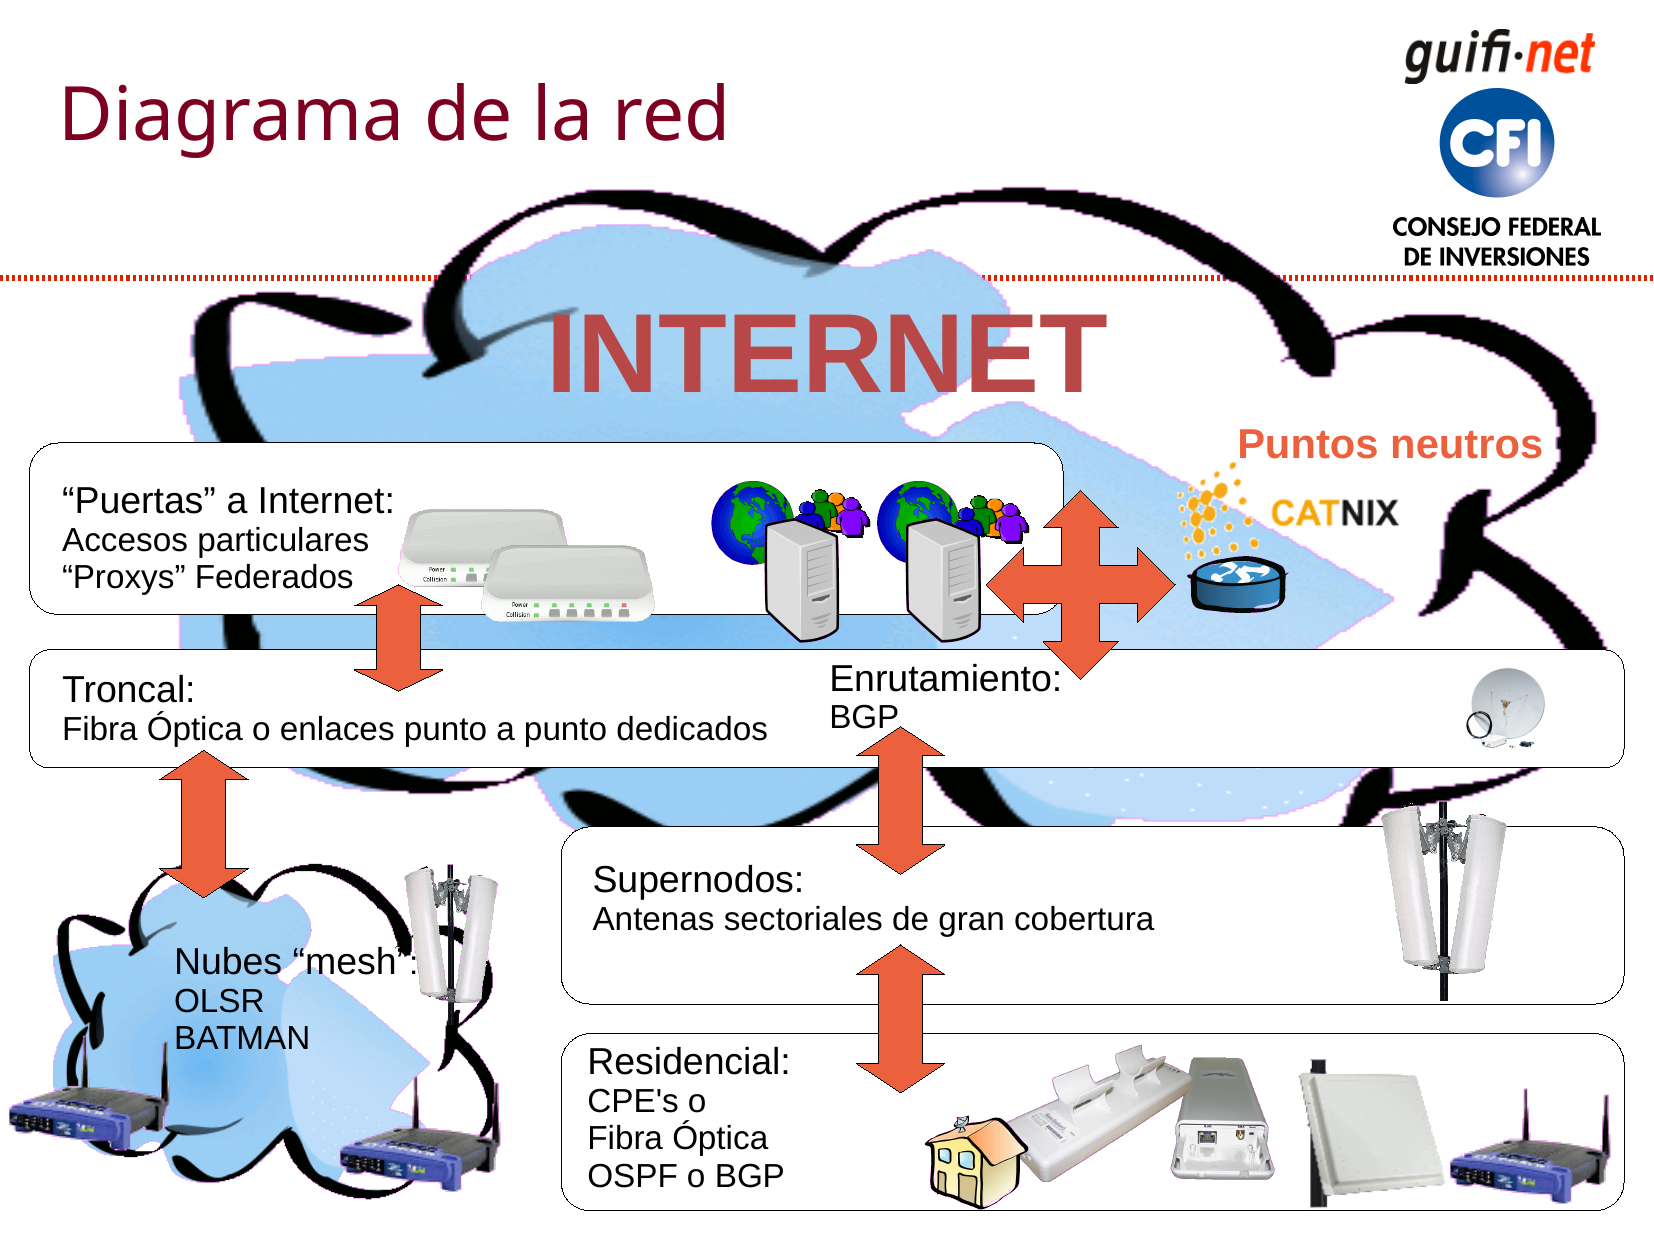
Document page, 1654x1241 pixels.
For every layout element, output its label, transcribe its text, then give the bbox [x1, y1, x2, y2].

title Diagrama de la red [59, 15, 1548, 208]
picture [0, 0, 1654, 1241]
text_box “Puertas” a Internet: Accesos particulares “Proxys” Federados [47, 472, 411, 604]
text_box [29, 442, 1625, 1093]
text_box Residencial: CPE's o Fibra Óptica OSPF o BGP [572, 1033, 806, 1202]
text_box Supernodos: Antenas sectoriales de gran cobertura [577, 851, 1171, 945]
text_box INTERNET [531, 283, 1124, 424]
text_box Troncal: Fibra Óptica o enlaces punto a punto dedicados [47, 661, 827, 756]
text_box Puntos neutros [1222, 413, 1559, 475]
text_box Enrutamiento: BGP [814, 649, 1078, 744]
text_box Nubes “mesh”: OLSR BATMAN [159, 933, 434, 1065]
